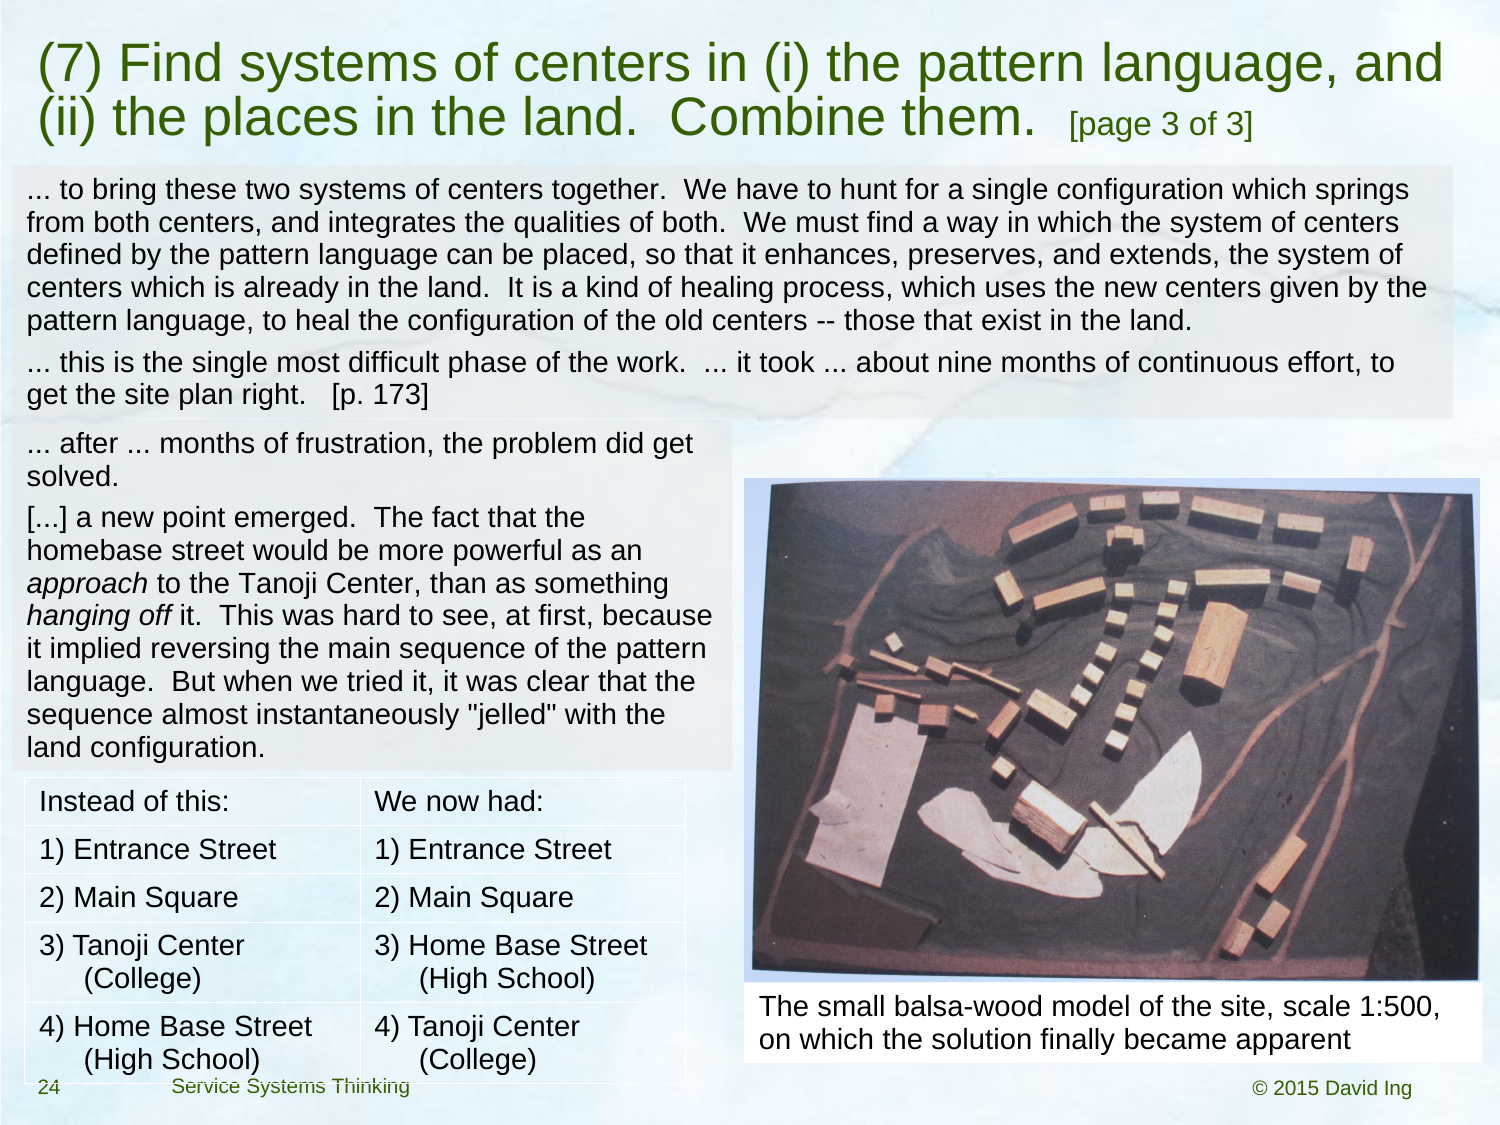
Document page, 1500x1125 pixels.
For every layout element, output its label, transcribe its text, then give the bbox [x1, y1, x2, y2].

text_box The small balsa-wood model of the site, scale 1:500, on which the solution finally became apparent [744, 982, 1483, 1063]
table_cell 3) Tanoji Center (College) [25, 923, 360, 1002]
table_cell 4) Home Base Street (High School) [25, 1003, 360, 1083]
table_cell 2) Main Square [361, 874, 685, 922]
table_header Instead of this: [25, 778, 360, 825]
text_box ... to bring these two systems of centers together. We have to hunt for a single configuration which springs from both centers, and integrates the qualities of both. We must find a way in which the system of centers defined by the pattern language can be placed, so that it enhances, preserves, and extends, the system of centers which is already in the land. It is a kind of healing process, which uses the new centers given by the pattern language, to heal the configuration of the old centers -- those that exist in the land. ... this is the single most difficult phase of the work. ... it took ... about nine months of continuous effort, to get the site plan right. [p. 173] [11, 165, 1453, 419]
table_cell 1) Entrance Street [25, 826, 360, 873]
title (7) Find systems of centers in (i) the pattern language, and (ii) the places in the land. Combine them. [page 3 of 3] [37, 37, 1463, 236]
picture [0, 0, 1500, 1125]
text_box ... after ... months of frustration, the problem did get solved. [...] a new point emerged. The fact that the homebase street would be more powerful as an approach to the Tanoji Center, than as something hanging off it. This was hard to see, at first, because it implied reversing the main sequence of the pattern language. But when we tried it, it was clear that the sequence almost instantaneously "jelled" with the land configuration. [11, 419, 733, 771]
table_cell 1) Entrance Street [361, 826, 685, 873]
table_cell 2) Main Square [25, 874, 360, 922]
table_cell 4) Tanoji Center (College) [361, 1003, 685, 1083]
table_cell 3) Home Base Street (High School) [361, 923, 685, 1002]
table_header We now had: [361, 778, 685, 825]
